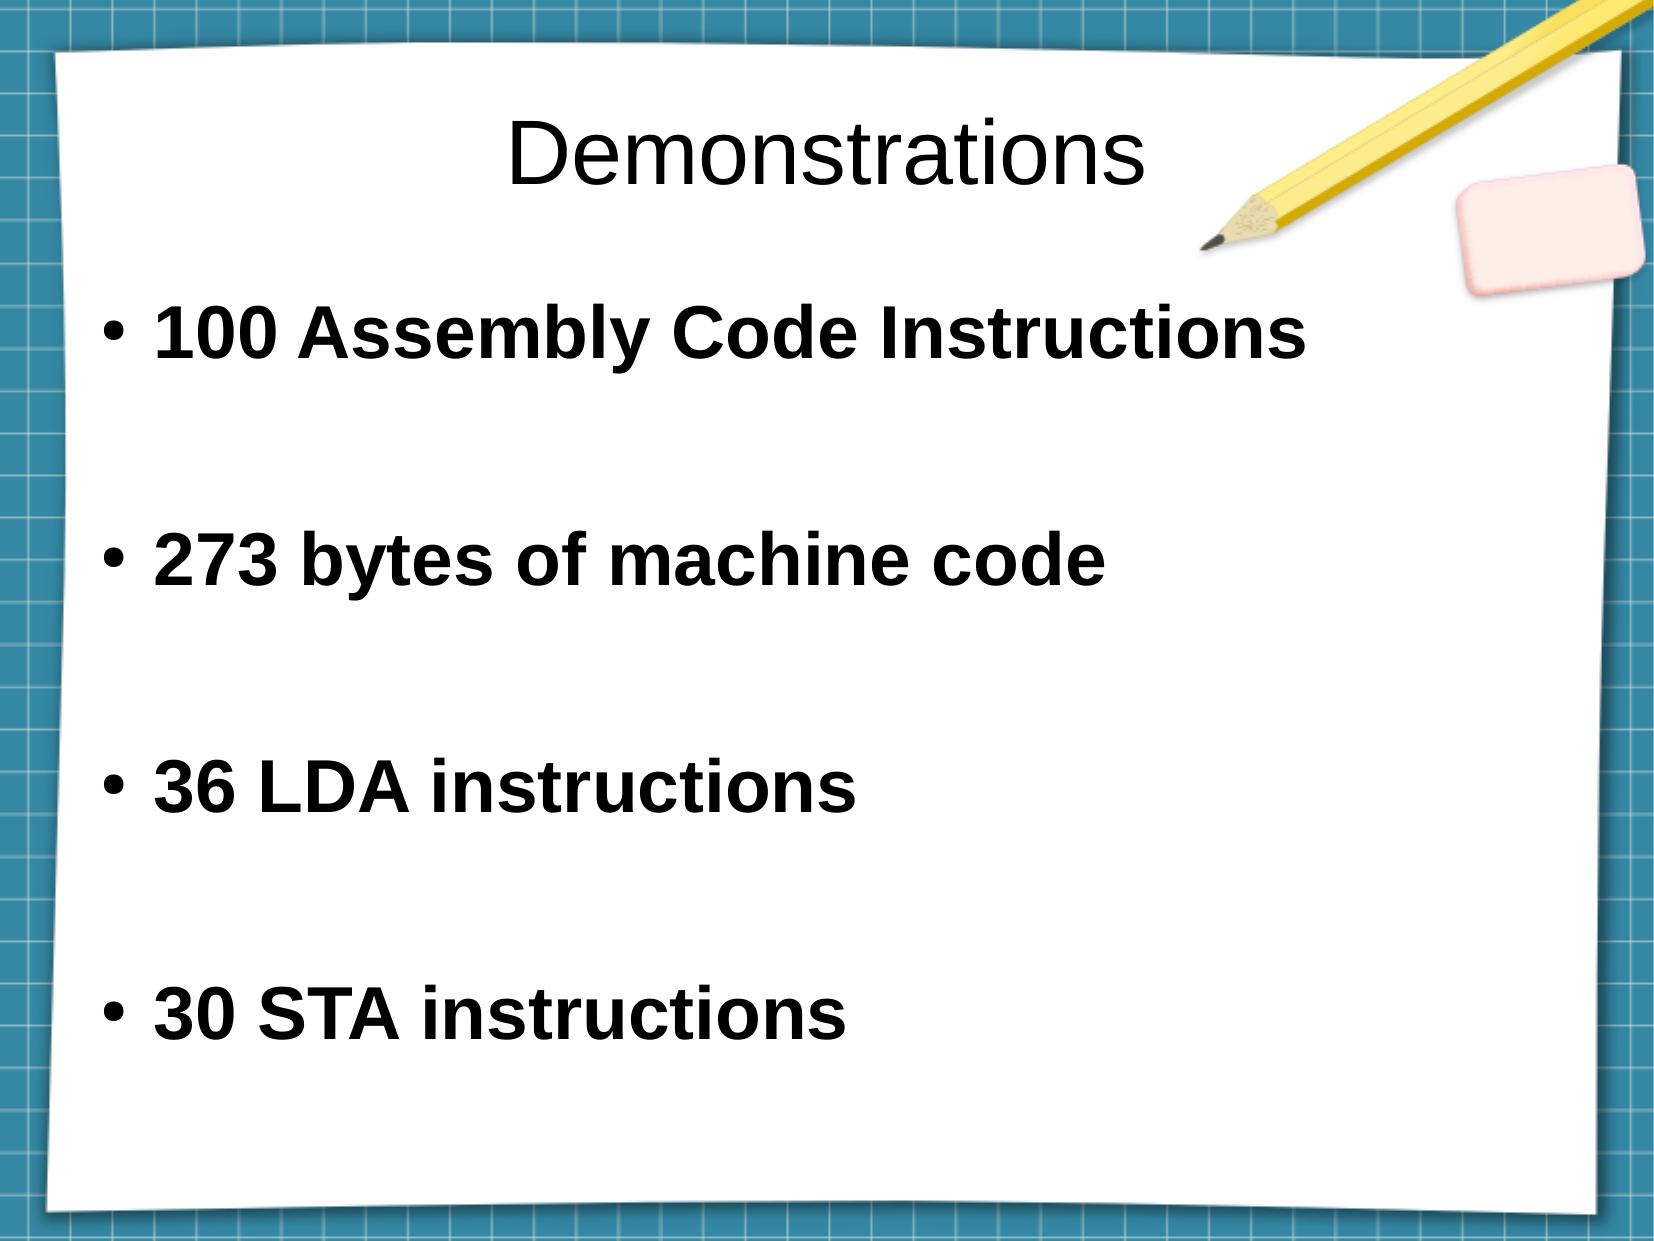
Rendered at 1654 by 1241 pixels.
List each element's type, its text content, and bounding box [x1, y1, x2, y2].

picture [0, 0, 1654, 1241]
list 100 Assembly Code Instructions 273 bytes of machine code 36 LDA instructions 30 STA instructions [82, 290, 1571, 1171]
title Demonstrations [82, 49, 1571, 257]
